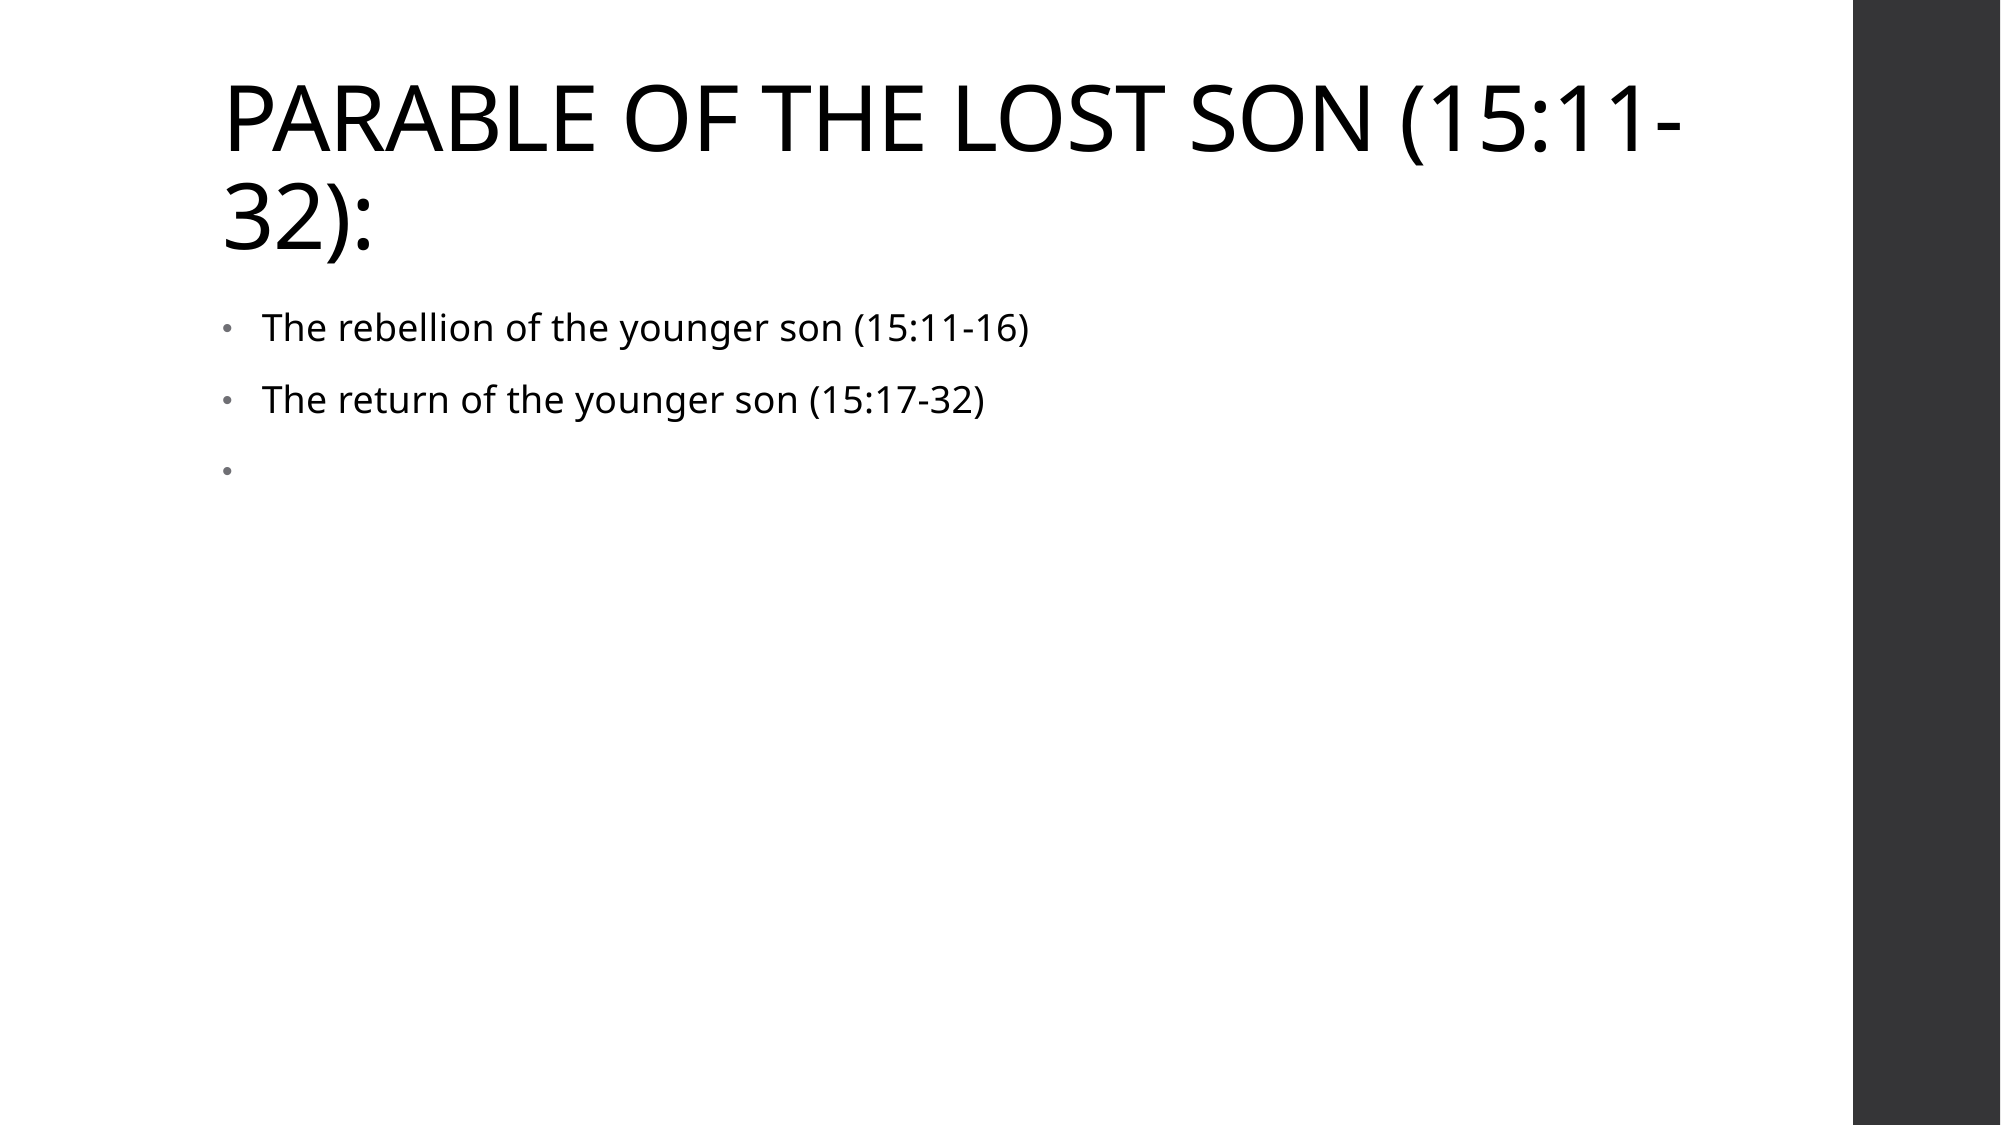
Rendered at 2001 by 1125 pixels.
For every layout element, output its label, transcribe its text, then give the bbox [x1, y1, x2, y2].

title PARABLE OF THE LOST SON (15:11-32): [206, 60, 1797, 278]
list The rebellion of the younger son (15:11-16) The return of the younger son (15:17-32) [206, 299, 1617, 1014]
